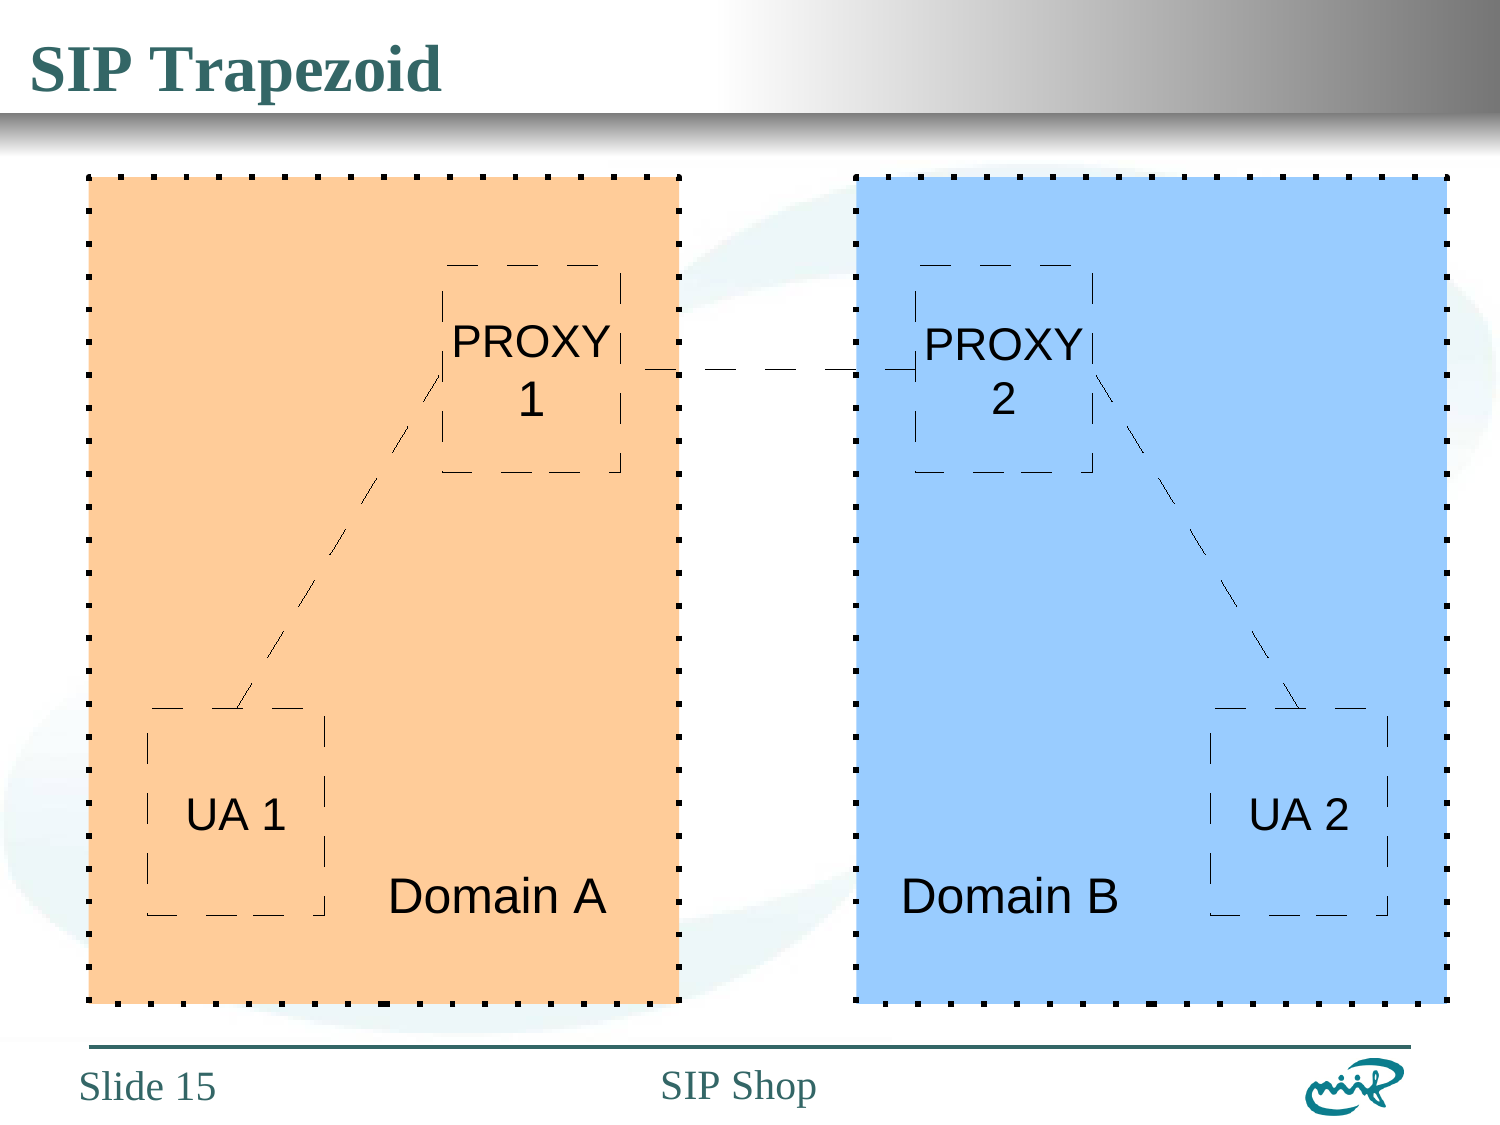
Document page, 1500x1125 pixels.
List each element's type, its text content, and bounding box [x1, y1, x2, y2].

text_box UA 2 [1210, 708, 1388, 916]
text_box [88, 177, 680, 1004]
text_box Domain B [885, 856, 1136, 932]
title SIP Trapezoid [14, 8, 1365, 122]
picture [1305, 1058, 1404, 1116]
text_box [856, 177, 1447, 1004]
picture [608, 160, 1500, 543]
text_box PROXY 2 [915, 265, 1093, 473]
text_box PROXY 1 [442, 265, 621, 473]
text_box Domain A [372, 856, 623, 932]
picture [0, 660, 892, 1042]
text_box UA 1 [147, 708, 325, 916]
